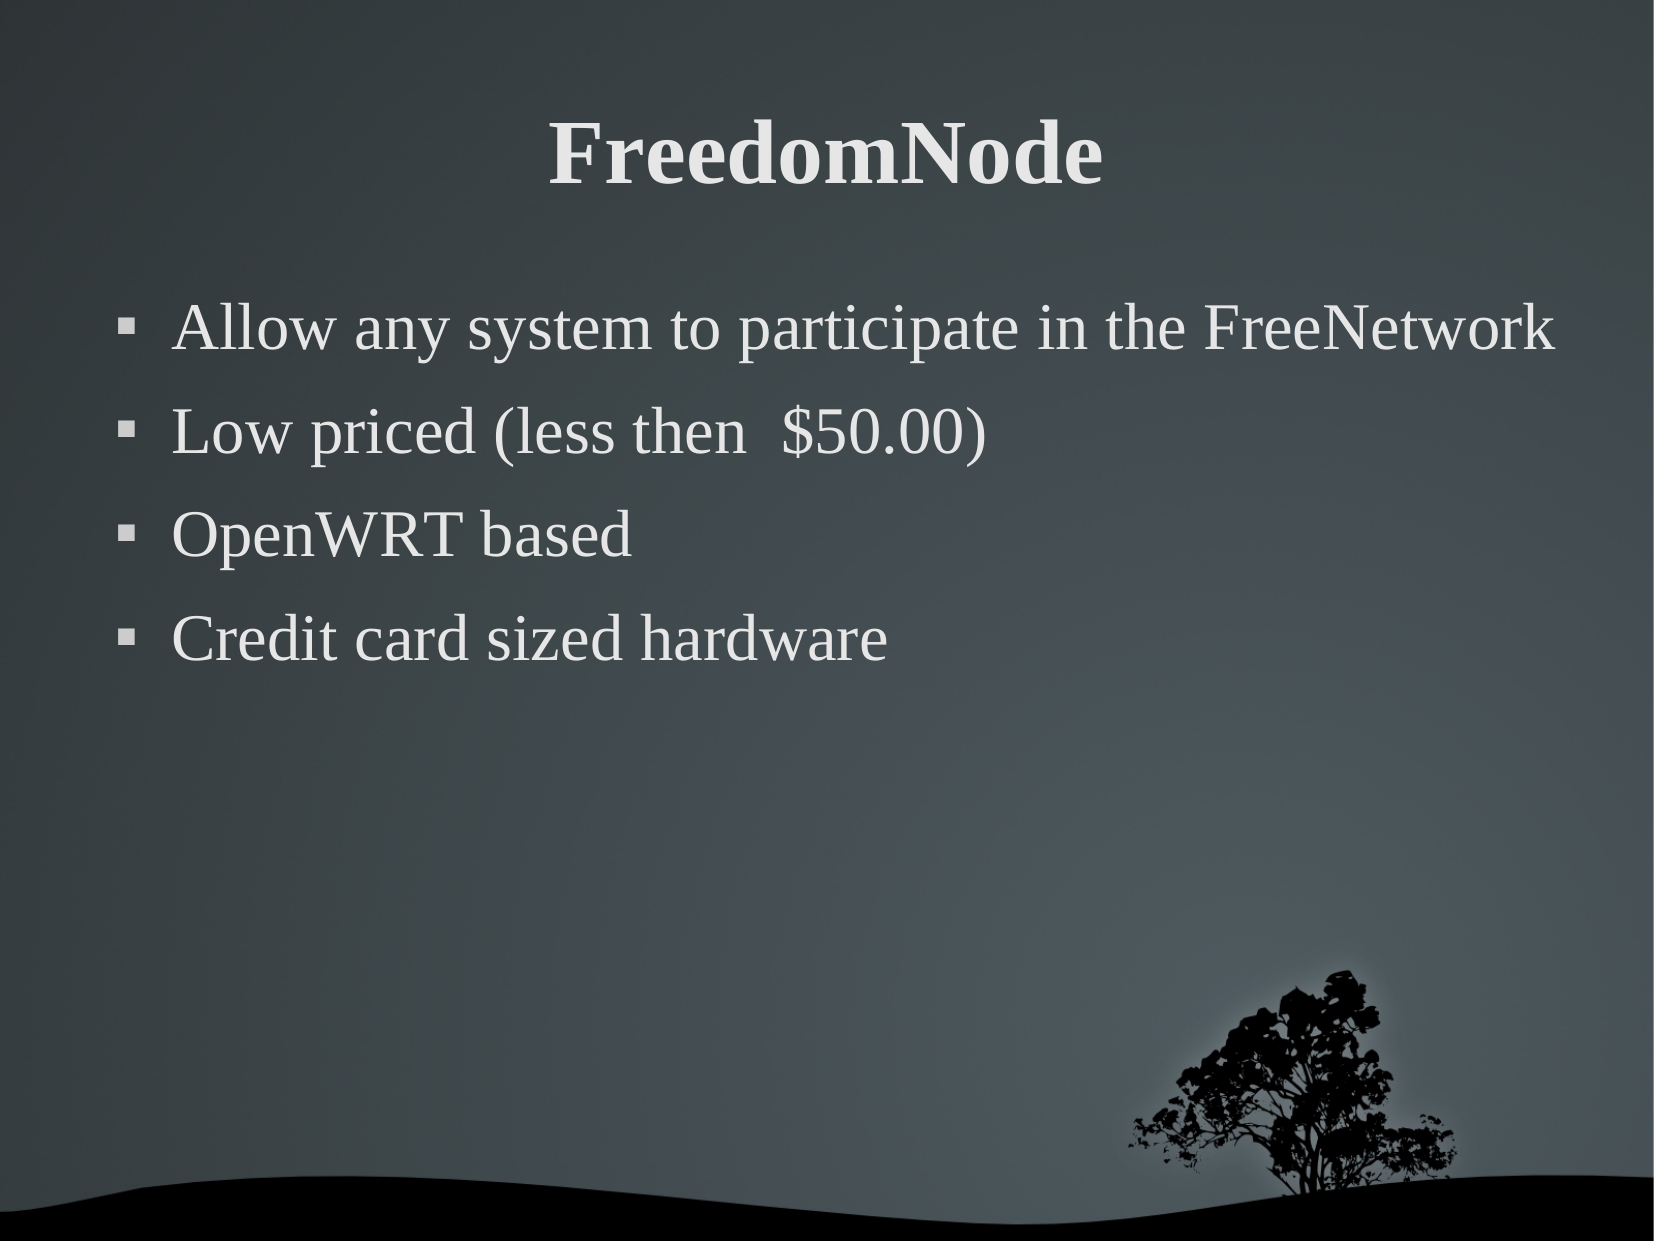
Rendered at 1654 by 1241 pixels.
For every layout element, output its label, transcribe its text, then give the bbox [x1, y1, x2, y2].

list Allow any system to participate in the FreeNetwork Low priced (less then $50.00) OpenWRT based Credit card sized hardware [82, 290, 1571, 1109]
title FreedomNode [82, 49, 1571, 257]
picture [0, 0, 1654, 1241]
